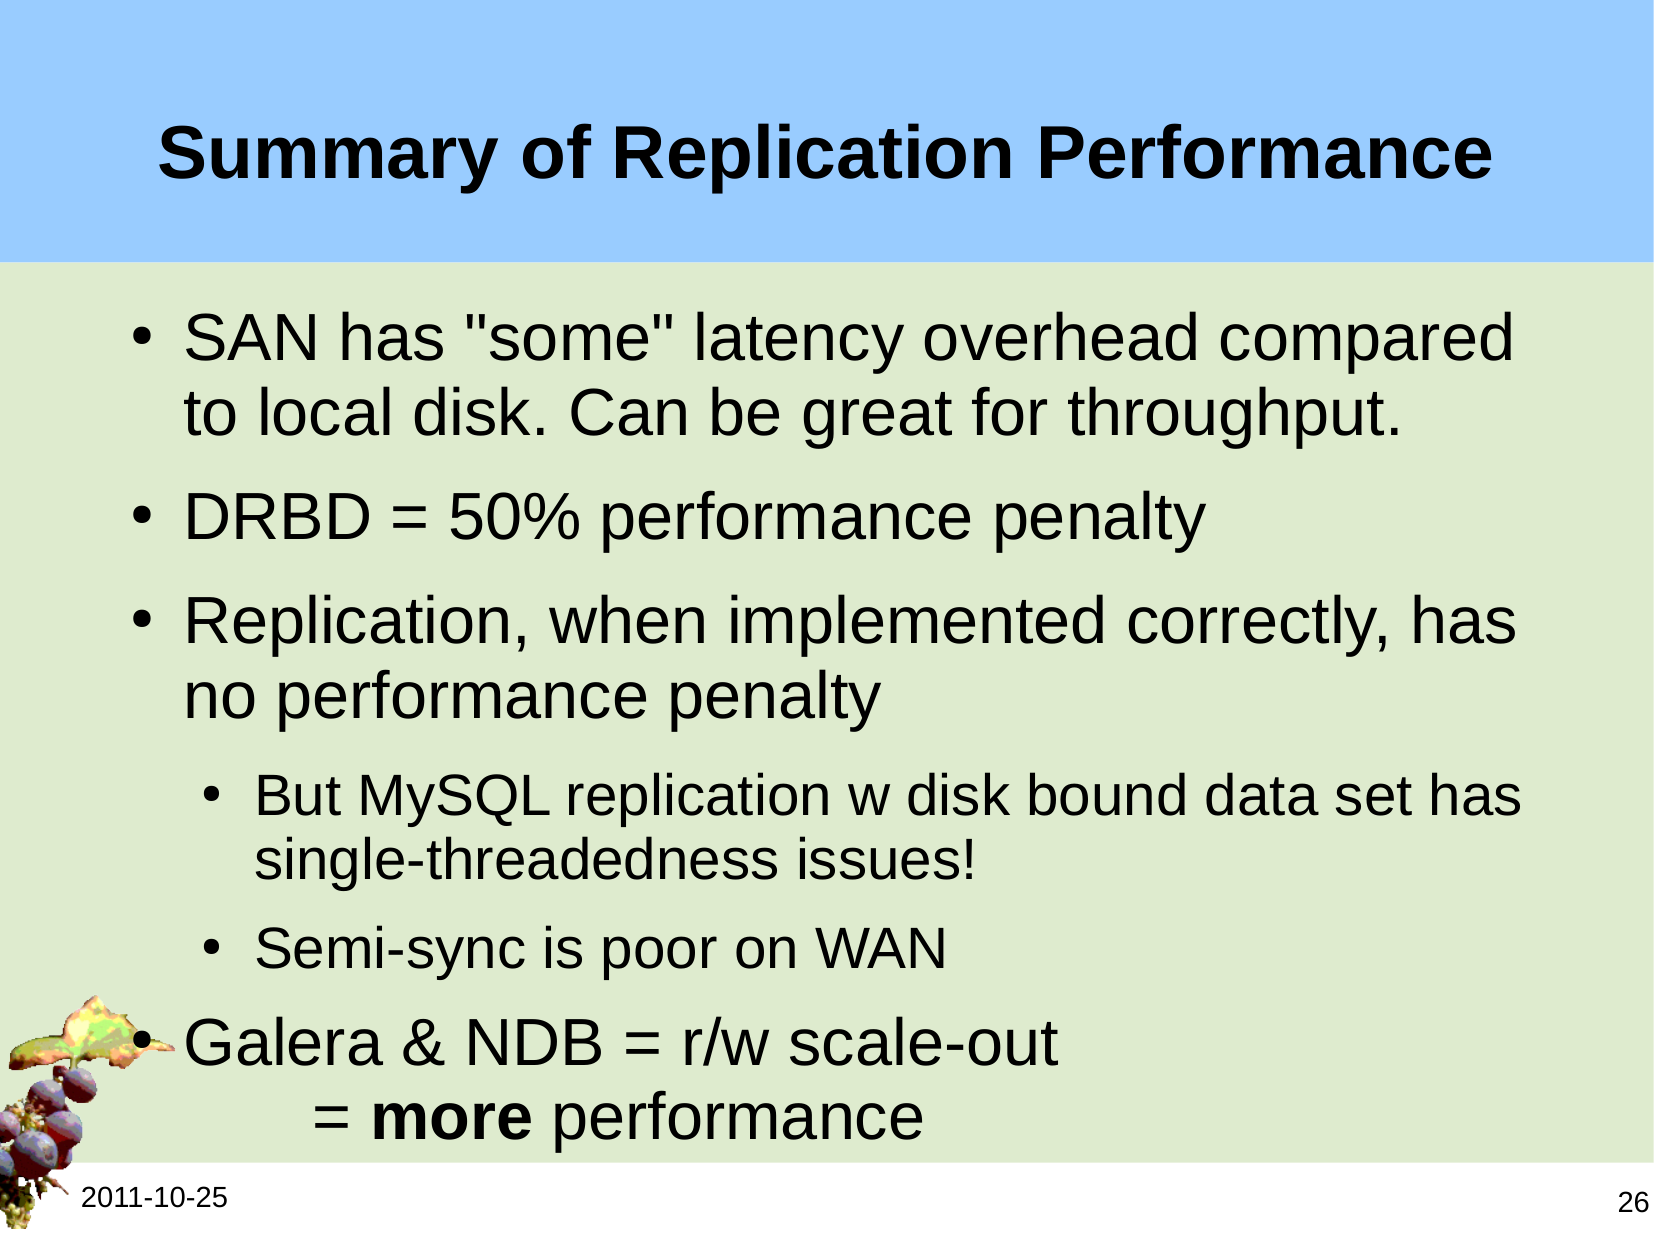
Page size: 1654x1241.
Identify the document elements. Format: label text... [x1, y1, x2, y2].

title Summary of Replication Performance [82, 49, 1571, 257]
picture [0, 990, 188, 1229]
list SAN has "some" latency overhead compared to local disk. Can be great for throughput. DRBD = 50% performance penalty Replication, when implemented correctly, has no performance penalty But MySQL replication w disk bound data set has single-threadedness issues! Semi-sync is poor on WAN Galera & NDB = r/w scale-out = more performance [112, 300, 1571, 1155]
